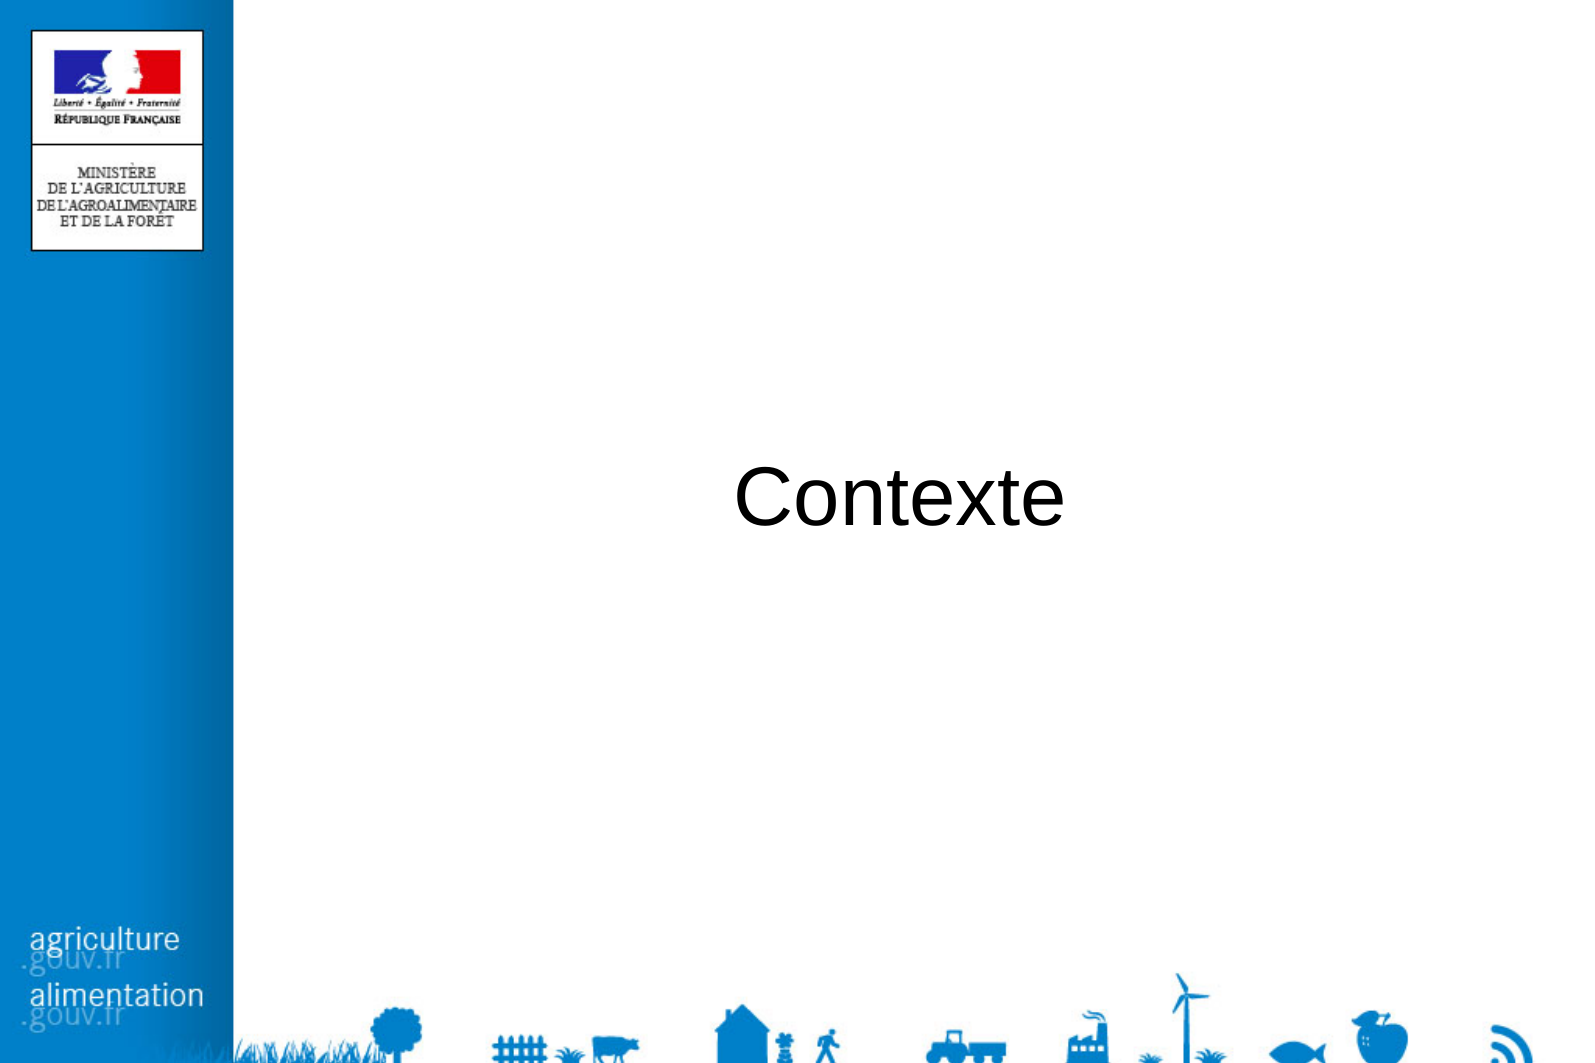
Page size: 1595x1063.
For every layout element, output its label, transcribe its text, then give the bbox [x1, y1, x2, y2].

picture [0, 0, 1595, 1063]
subtitle Contexte [265, 42, 1536, 951]
